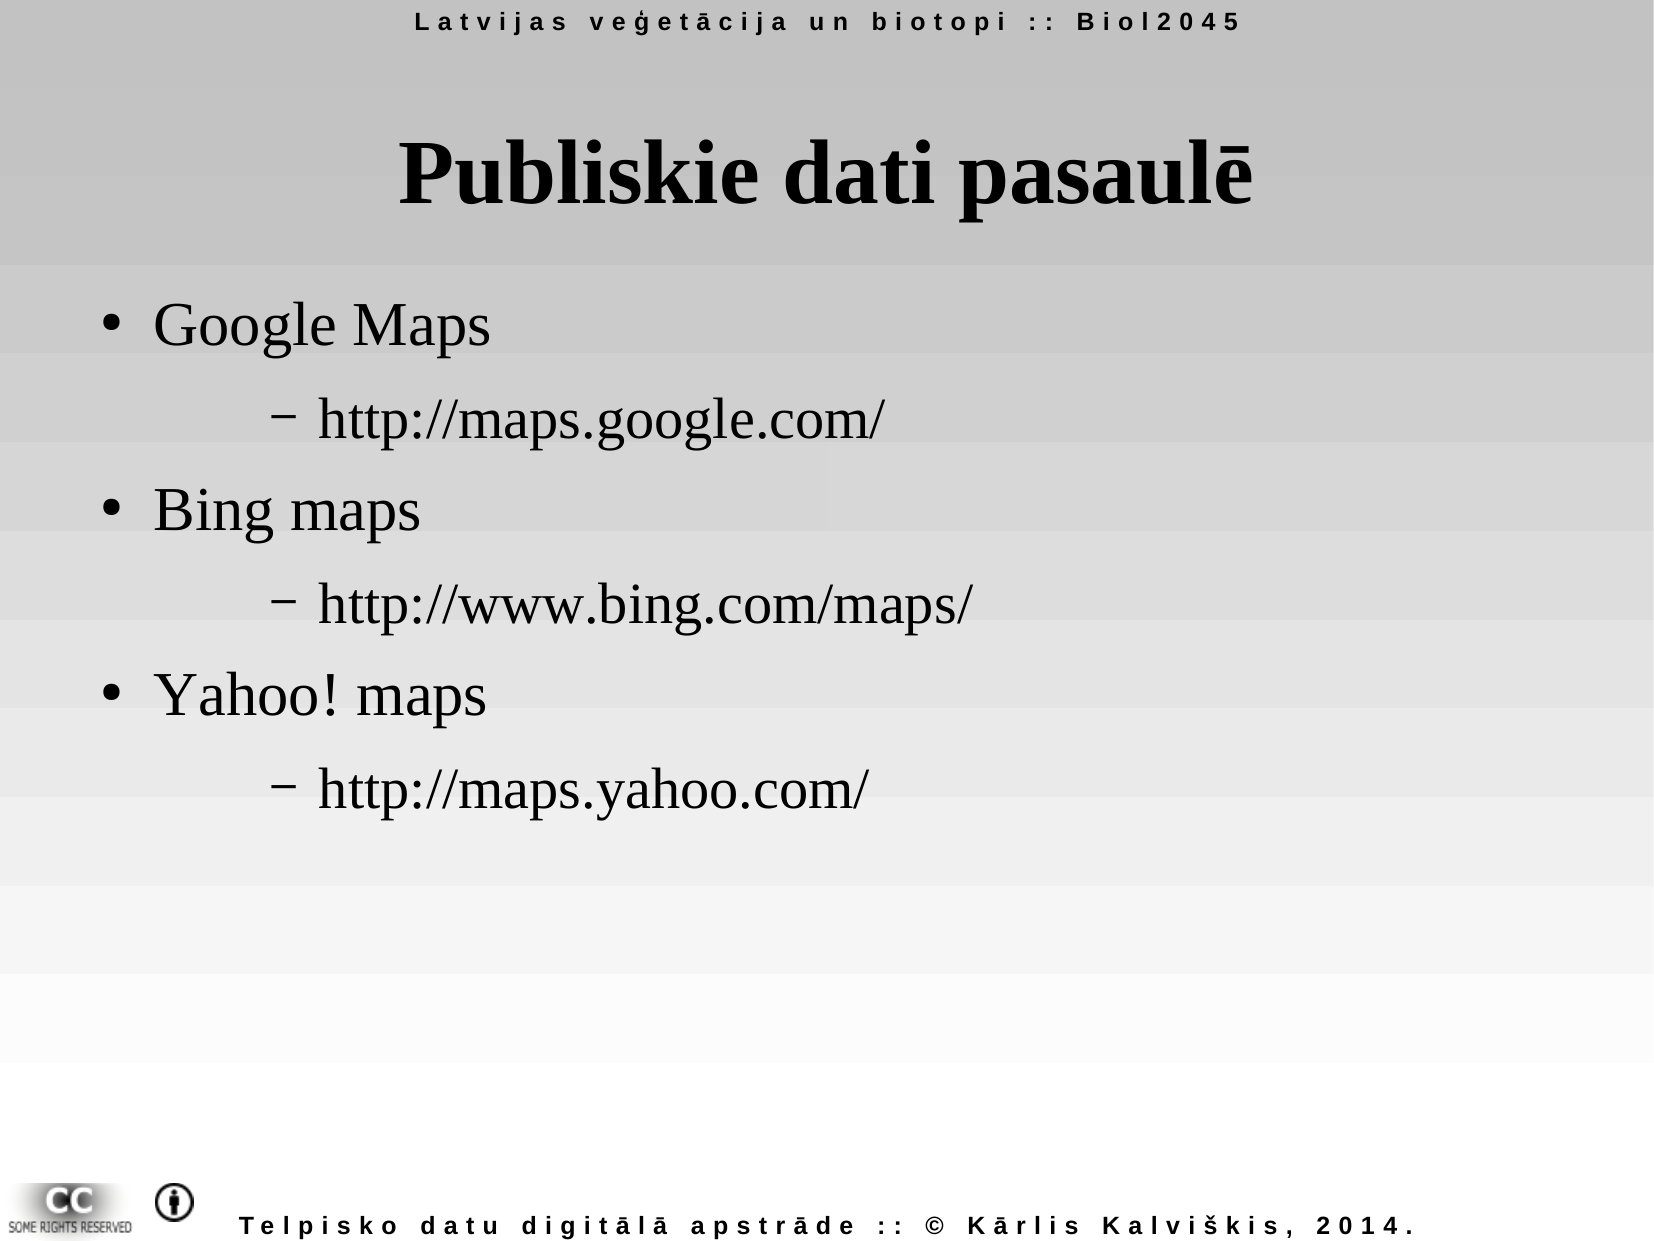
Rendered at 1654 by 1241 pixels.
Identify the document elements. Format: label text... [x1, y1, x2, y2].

title Publiskie dati pasaulē [29, 56, 1625, 289]
picture [0, 0, 1654, 1241]
list Google Maps http://maps.google.com/ Bing maps http://www.bing.com/maps/ Yahoo! maps http://maps.yahoo.com/ [82, 289, 1571, 1098]
